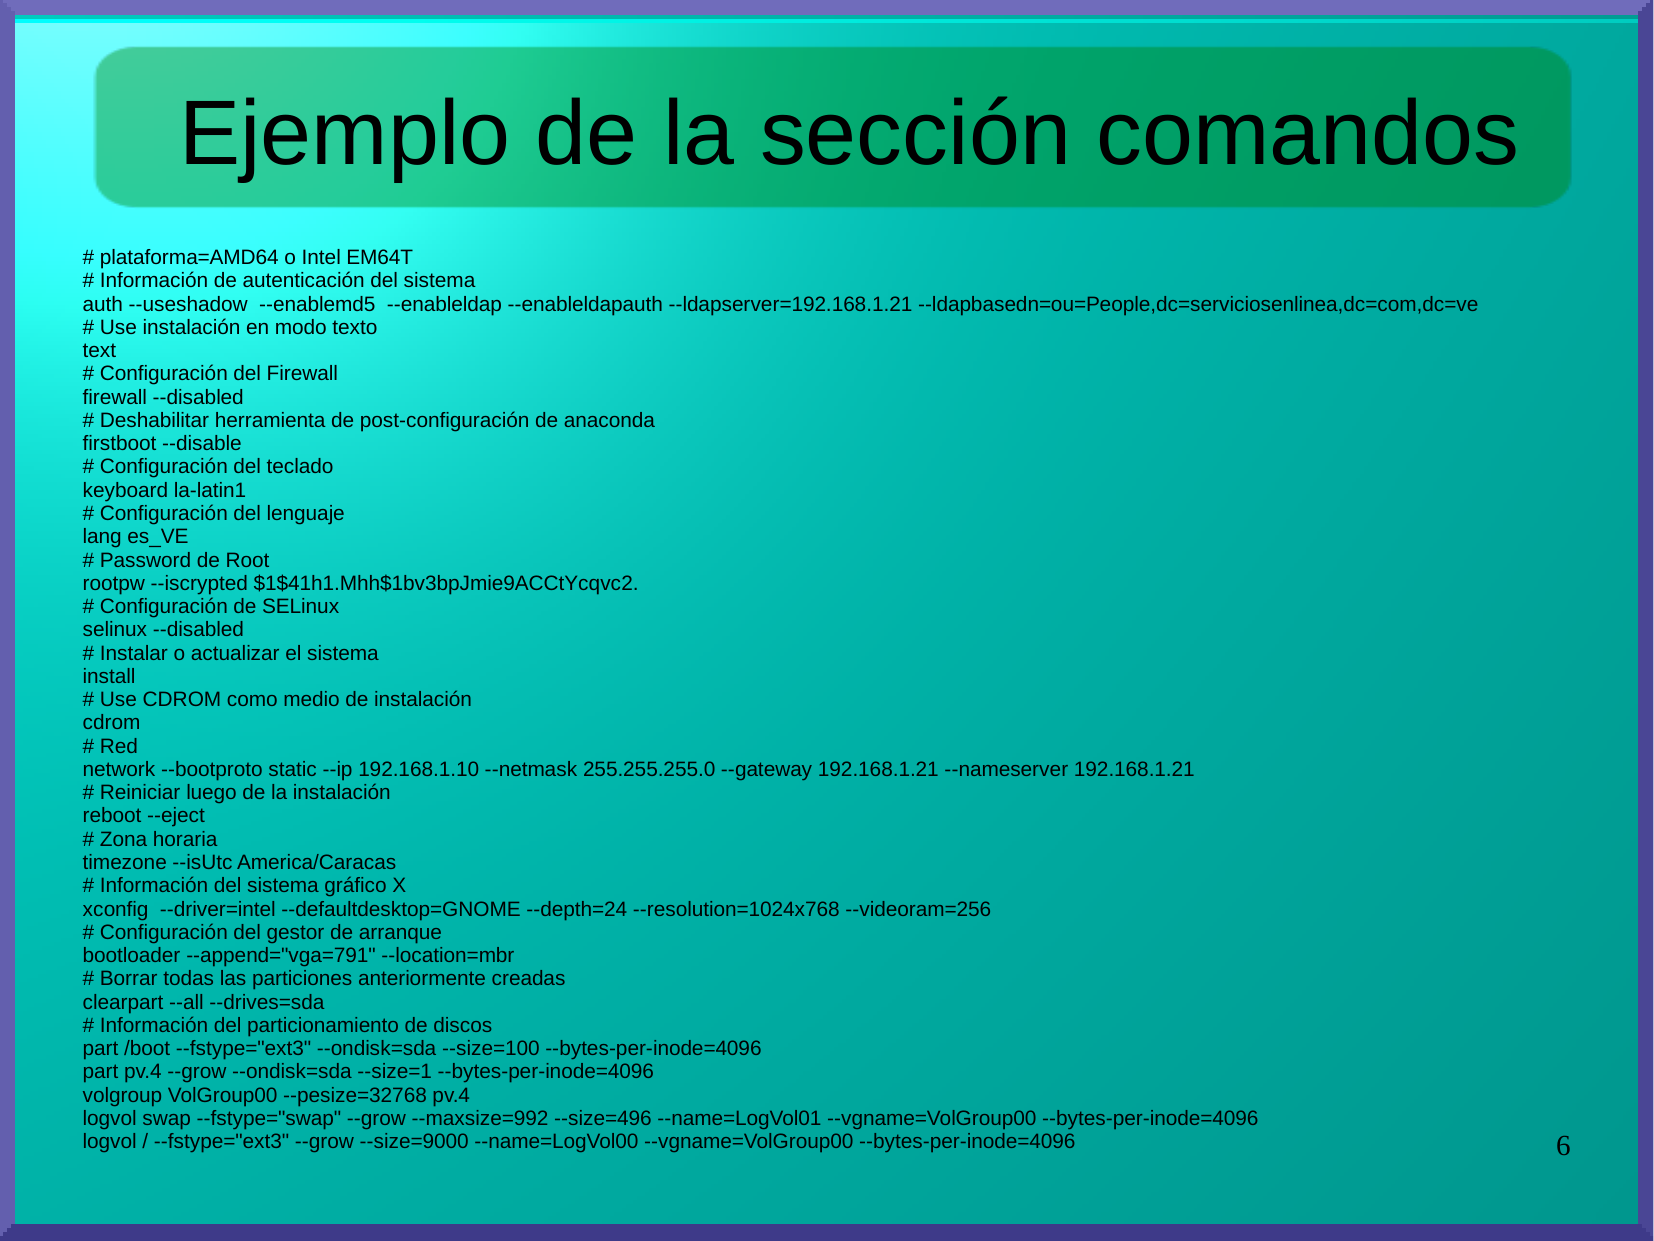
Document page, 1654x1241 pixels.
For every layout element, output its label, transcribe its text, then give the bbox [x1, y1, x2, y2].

title Ejemplo de la sección comandos [106, 29, 1595, 237]
subtitle # plataforma=AMD64 o Intel EM64T # Información de autenticación del sistema auth --useshadow --enablemd5 --enableldap --enableldapauth --ldapserver=192.168.1.21 --ldapbasedn=ou=People,dc=serviciosenlinea,dc=com,dc=ve # Use instalación en modo texto text # Configuración del Firewall firewall --disabled # Deshabilitar herramienta de post-configuración de anaconda firstboot --disable # Configuración del teclado keyboard la-latin1 # Configuración del lenguaje lang es_VE # Password de Root rootpw --iscrypted $1$41h1.Mhh$1bv3bpJmie9ACCtYcqvc2. # Configuración de SELinux selinux --disabled # Instalar o actualizar el sistema install # Use CDROM como medio de instalación cdrom # Red network --bootproto static --ip 192.168.1.10 --netmask 255.255.255.0 --gateway 192.168.1.21 --nameserver 192.168.1.21 # Reiniciar luego de la instalación reboot --eject # Zona horaria timezone --isUtc America/Caracas # Información del sistema gráfico X xconfig --driver=intel --defaultdesktop=GNOME --depth=24 --resolution=1024x768 --videoram=256 # Configuración del gestor de arranque bootloader --append="vga=791" --location=mbr # Borrar todas las particiones anteriormente creadas clearpart --all --drives=sda # Información del particionamiento de discos part /boot --fstype="ext3" --ondisk=sda --size=100 --bytes-per-inode=4096 part pv.4 --grow --ondisk=sda --size=1 --bytes-per-inode=4096 volgroup VolGroup00 --pesize=32768 pv.4 logvol swap --fstype="swap" --grow --maxsize=992 --size=496 --name=LogVol01 --vgname=VolGroup00 --bytes-per-inode=4096 logvol / --fstype="ext3" --grow --size=9000 --name=LogVol00 --vgname=VolGroup00 --bytes-per-inode=4096 [82, 245, 1571, 1154]
picture [0, 0, 1654, 1241]
